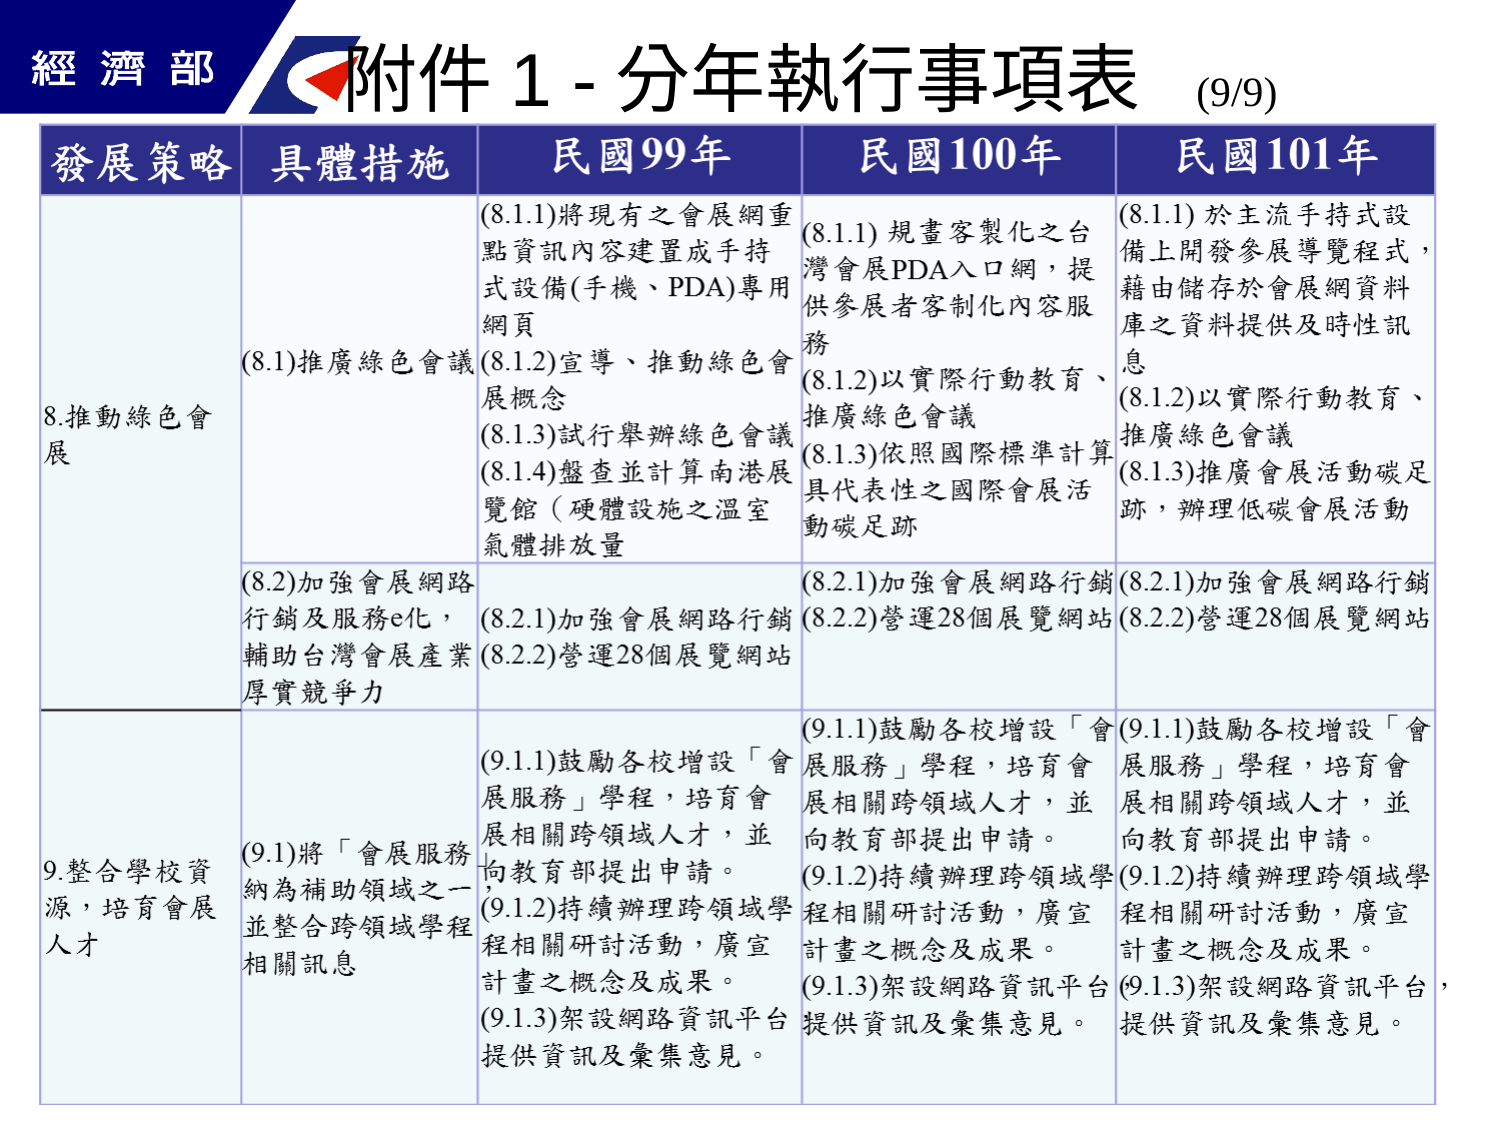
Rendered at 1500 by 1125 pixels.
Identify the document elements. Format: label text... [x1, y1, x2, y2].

text_box 附件1 -分年執行事項表 (9/9) [627, 77, 670, 112]
text_box 附件1 -分年執行事項表 (9/9) [135, 0, 1485, 135]
picture [22, 112, 1478, 1106]
